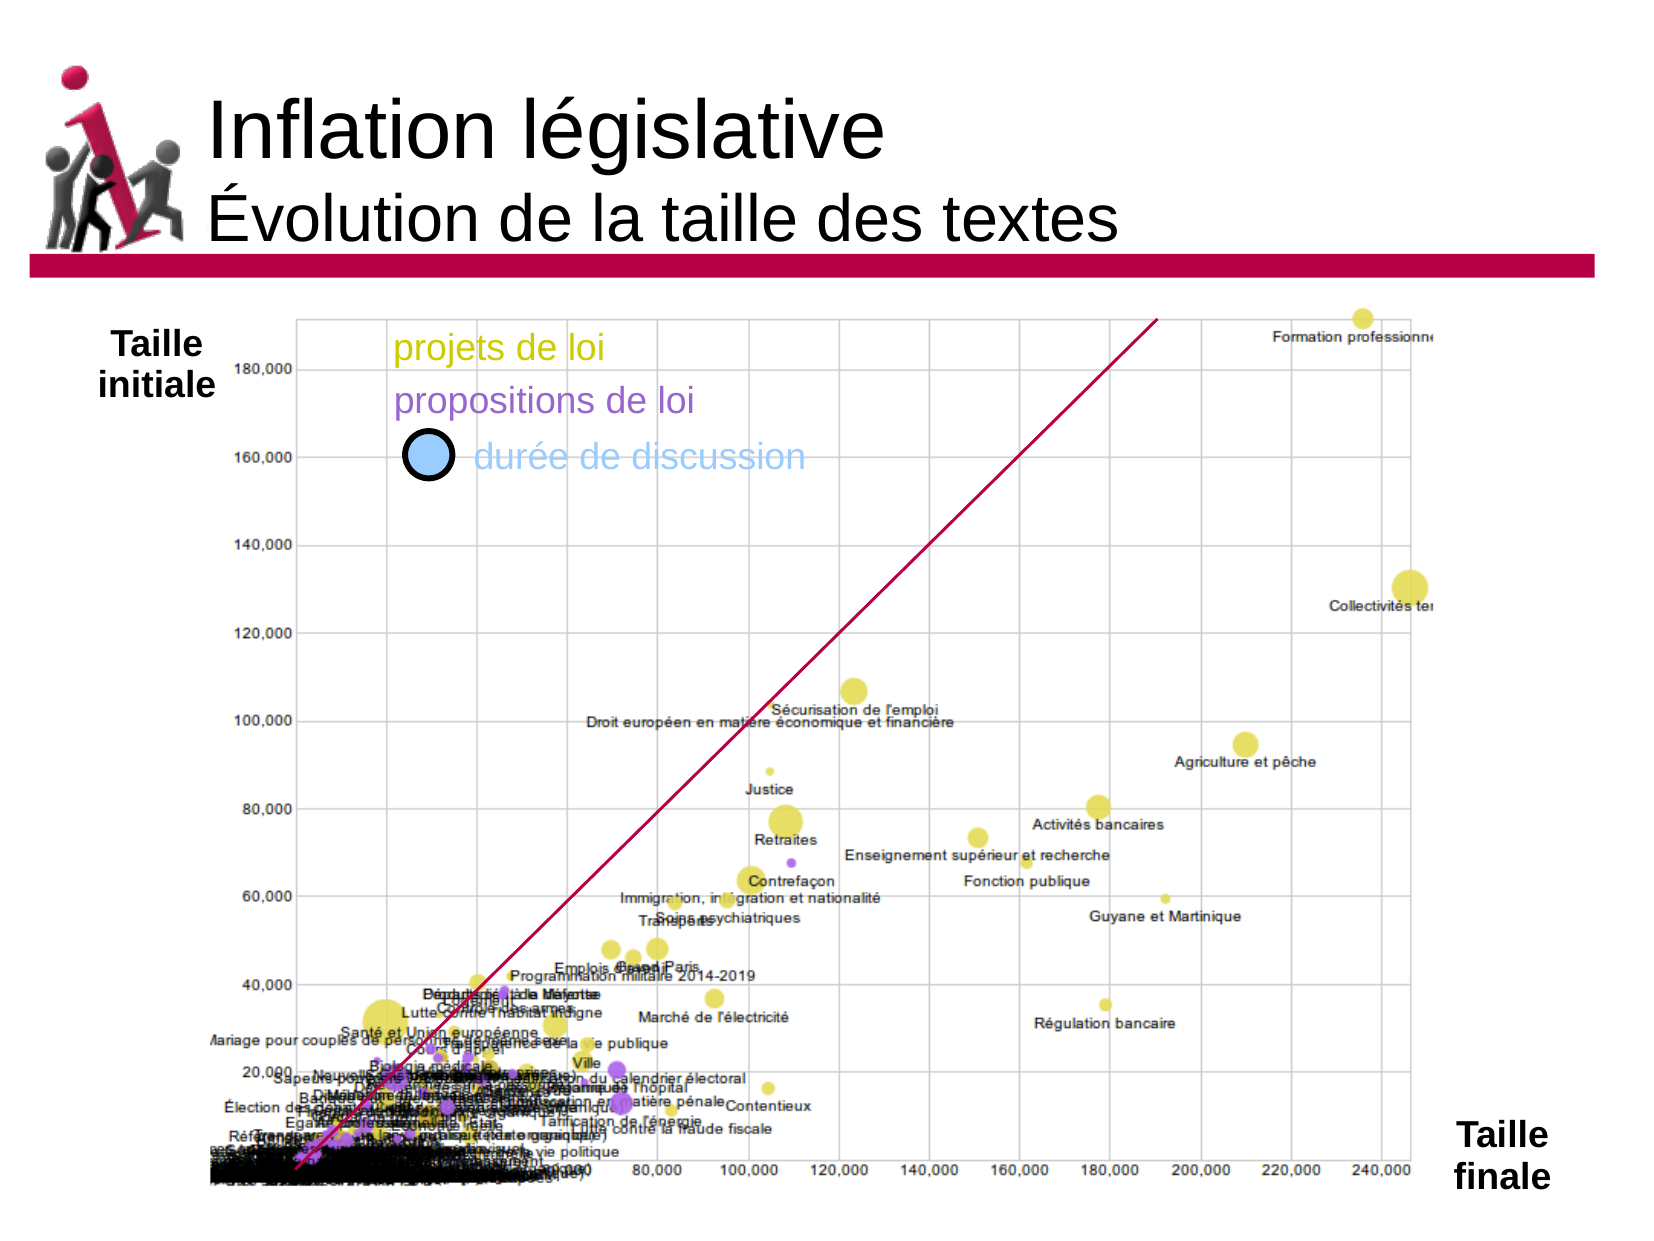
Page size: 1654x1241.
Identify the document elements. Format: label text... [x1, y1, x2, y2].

picture [206, 287, 1447, 1235]
text_box [405, 431, 453, 479]
text_box Taille initiale [82, 314, 232, 414]
text_box projets de loi [378, 318, 621, 376]
text_box durée de discussion [458, 428, 821, 486]
text_box Taille finale [1438, 1105, 1567, 1205]
title Inflation législative Évolution de la taille des textes [206, 61, 1595, 269]
text_box propositions de loi [379, 372, 804, 429]
